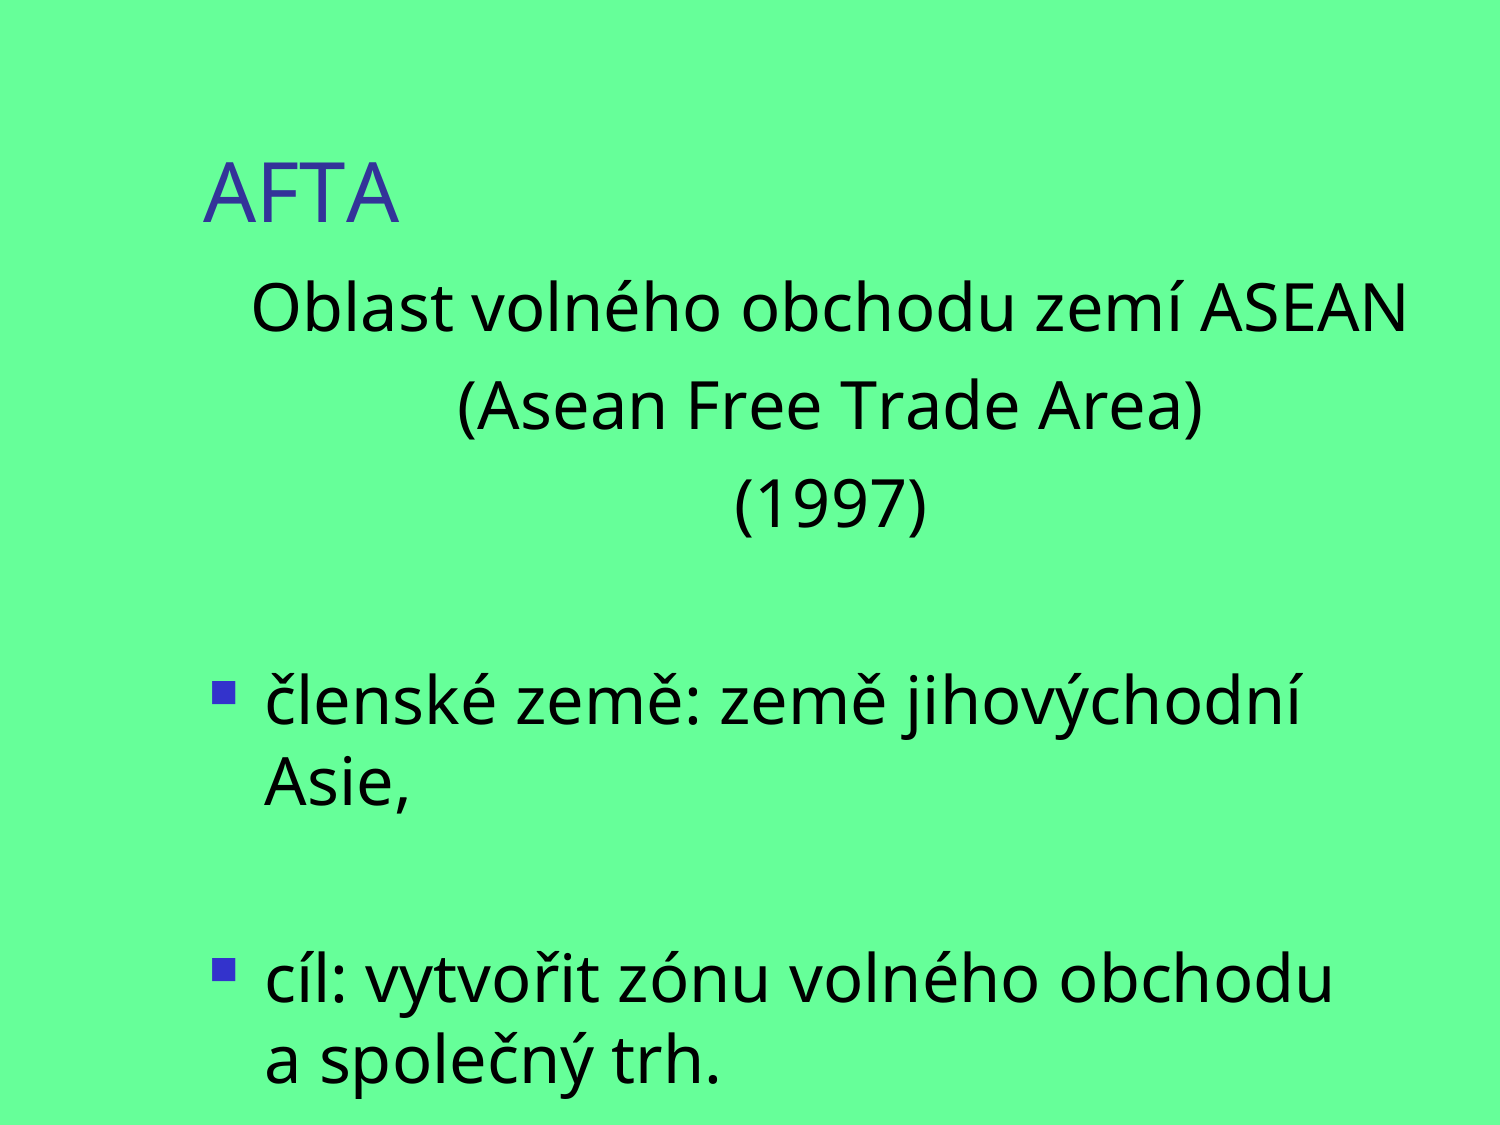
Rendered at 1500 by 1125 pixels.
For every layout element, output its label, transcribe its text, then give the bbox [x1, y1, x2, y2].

title AFTA [188, 7, 1467, 248]
list Oblast volného obchodu zemí ASEAN (Asean Free Trade Area) (1997) členské země: země jihovýchodní Asie, cíl: vytvořit zónu volného obchodu a společný trh. [193, 255, 1469, 1122]
